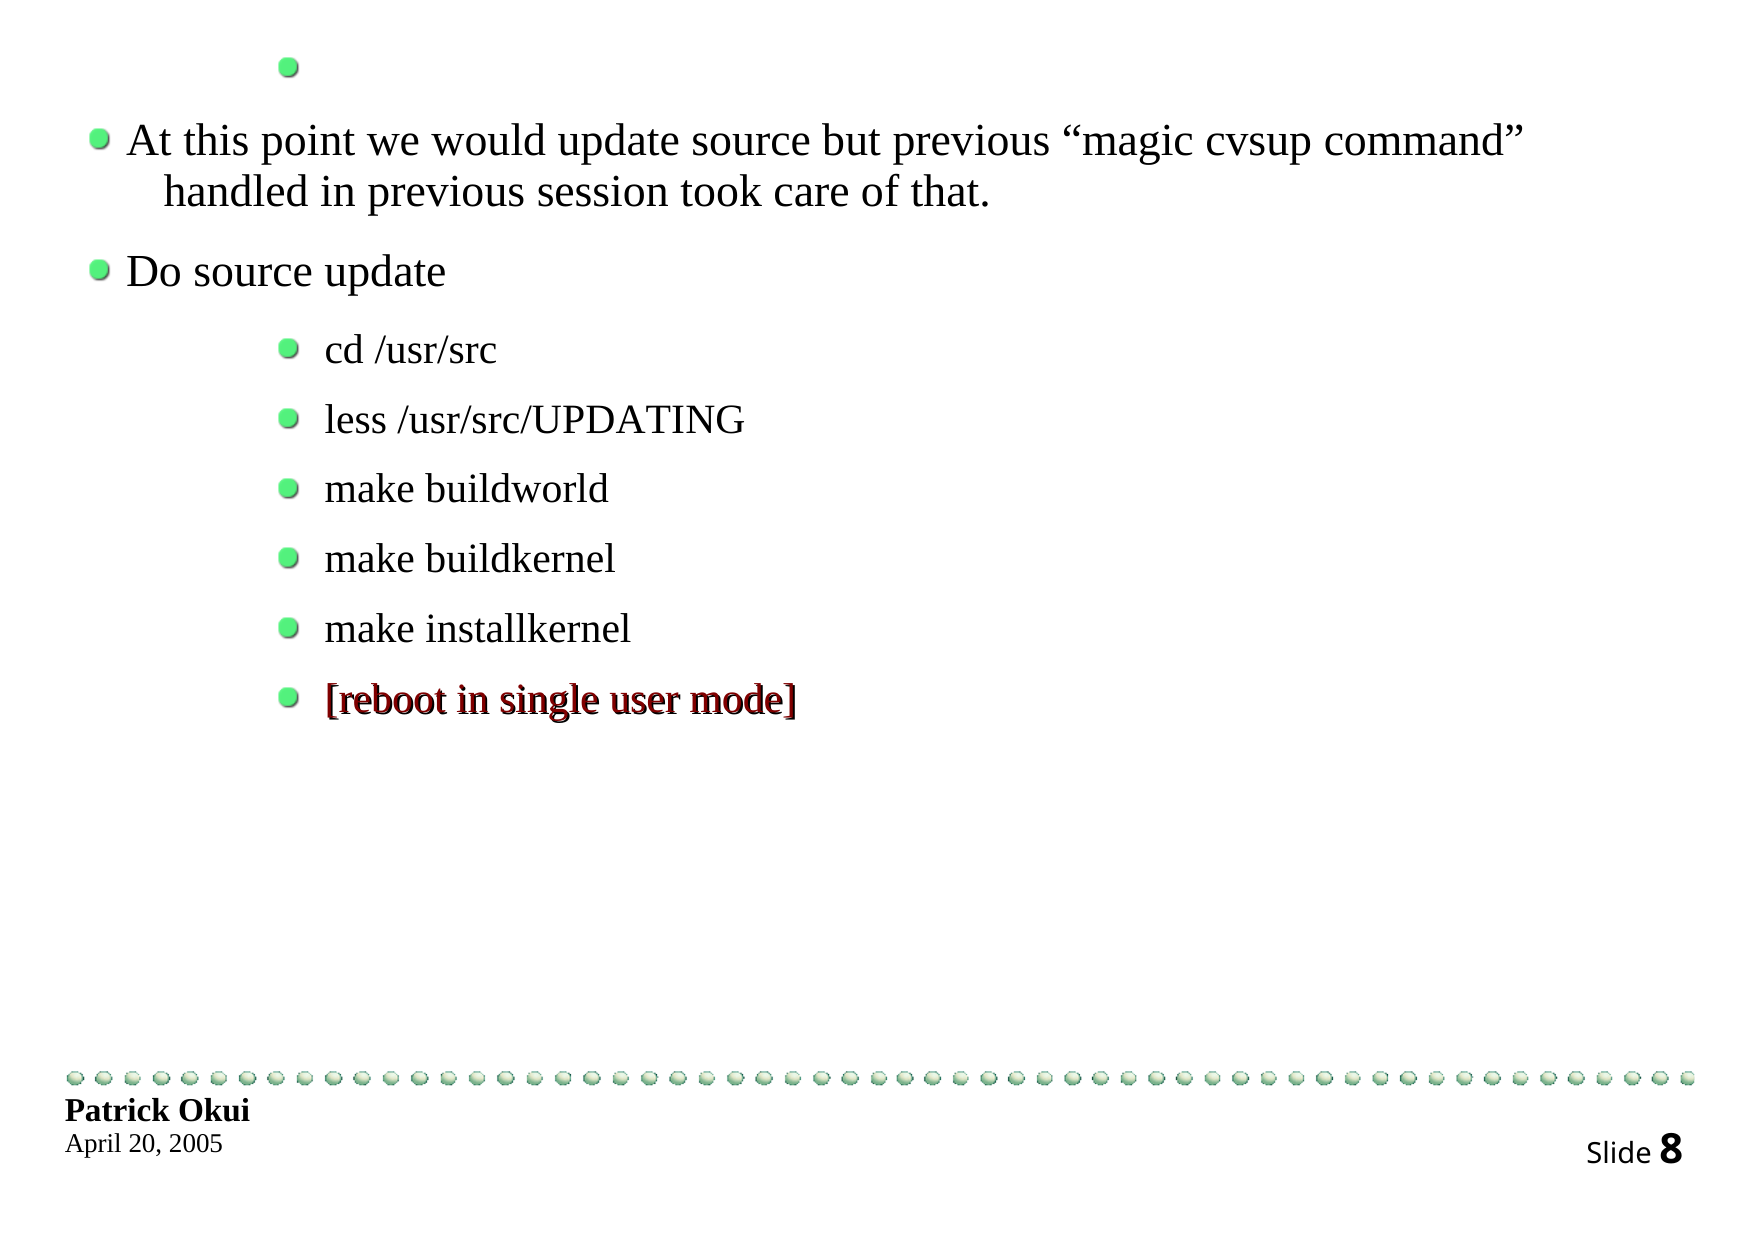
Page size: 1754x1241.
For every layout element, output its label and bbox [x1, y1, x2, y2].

picture [277, 407, 301, 431]
picture [277, 477, 301, 501]
picture [88, 258, 112, 283]
picture [88, 127, 112, 152]
picture [277, 546, 301, 571]
picture [277, 56, 301, 80]
picture [277, 337, 301, 361]
picture [59, 1070, 1695, 1087]
picture [277, 616, 301, 641]
picture [277, 686, 301, 710]
